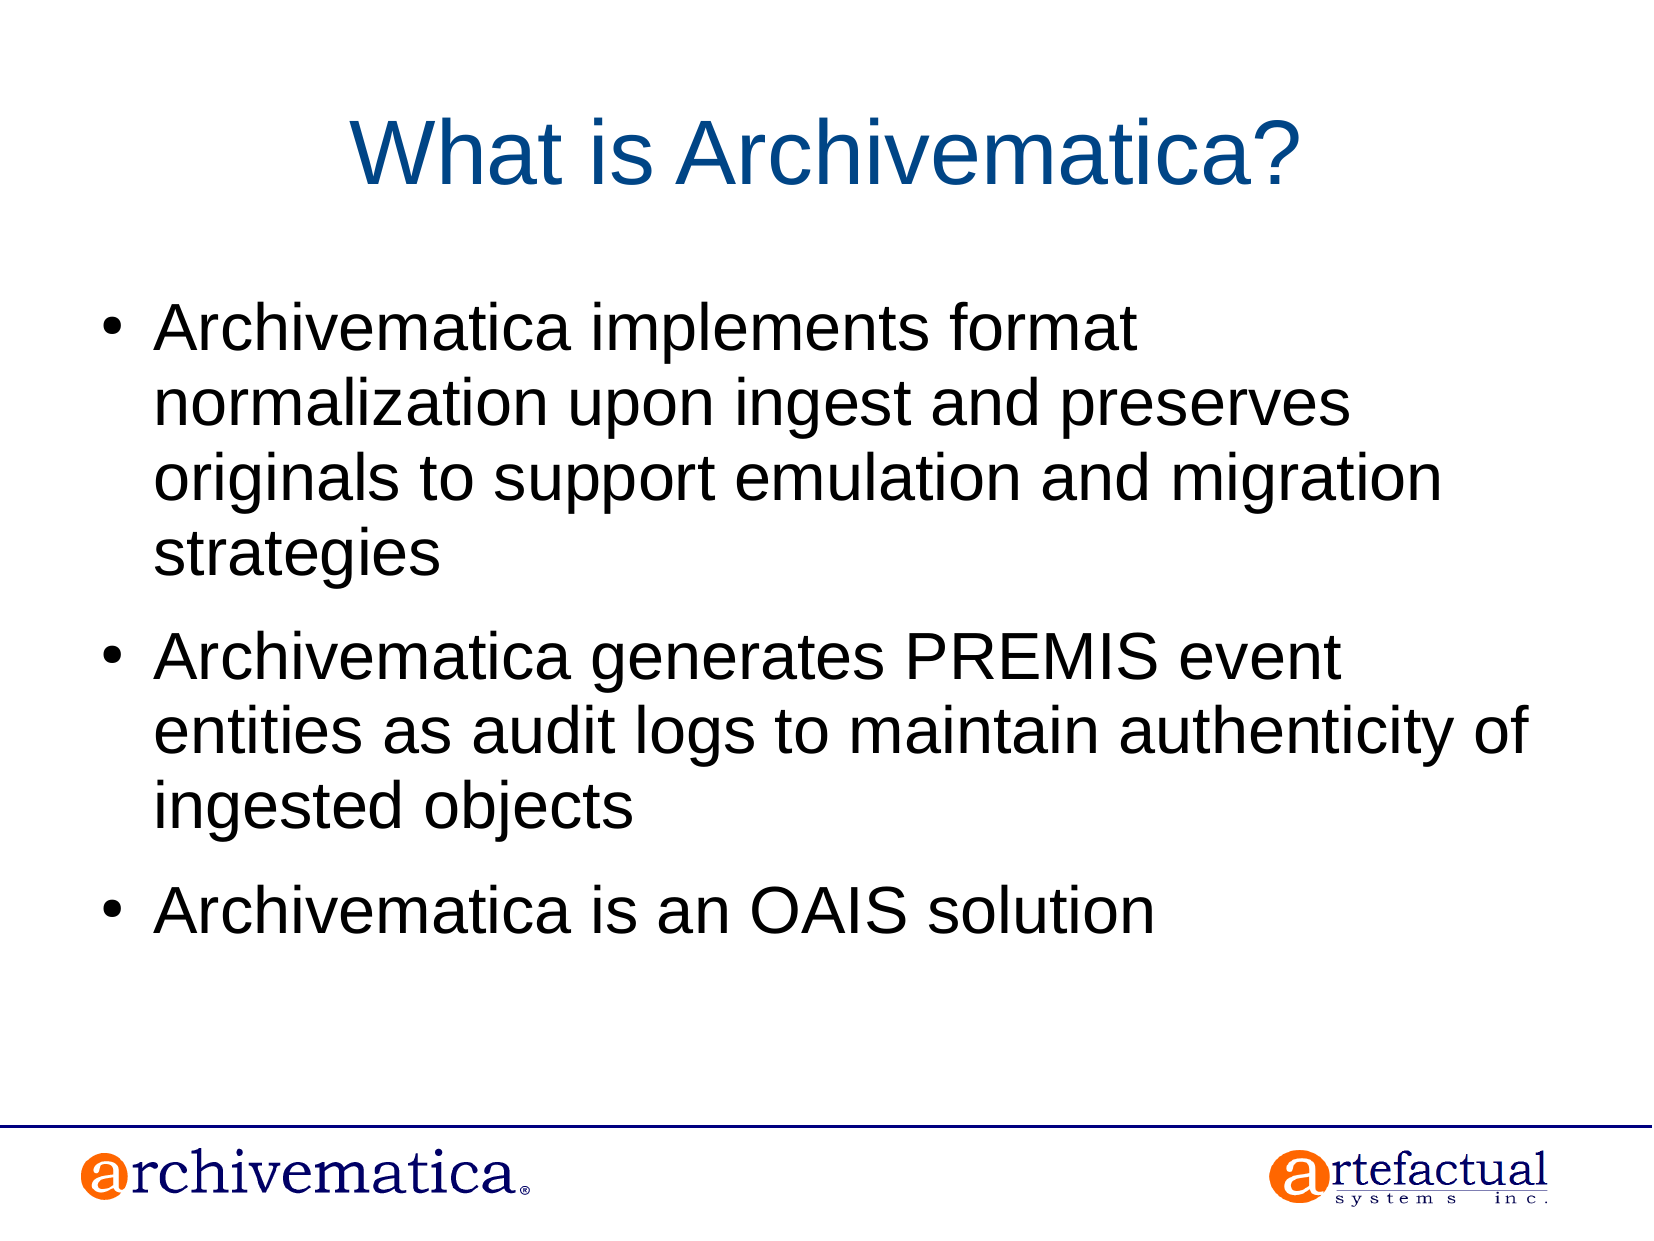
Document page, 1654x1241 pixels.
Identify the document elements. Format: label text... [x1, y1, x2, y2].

picture [1262, 1142, 1559, 1214]
list Archivematica implements format normalization upon ingest and preserves originals to support emulation and migration strategies Archivematica generates PREMIS event entities as audit logs to maintain authenticity of ingested objects Archivematica is an OAIS solution [82, 290, 1538, 1010]
picture [81, 1133, 531, 1216]
title What is Archivematica? [82, 49, 1571, 257]
